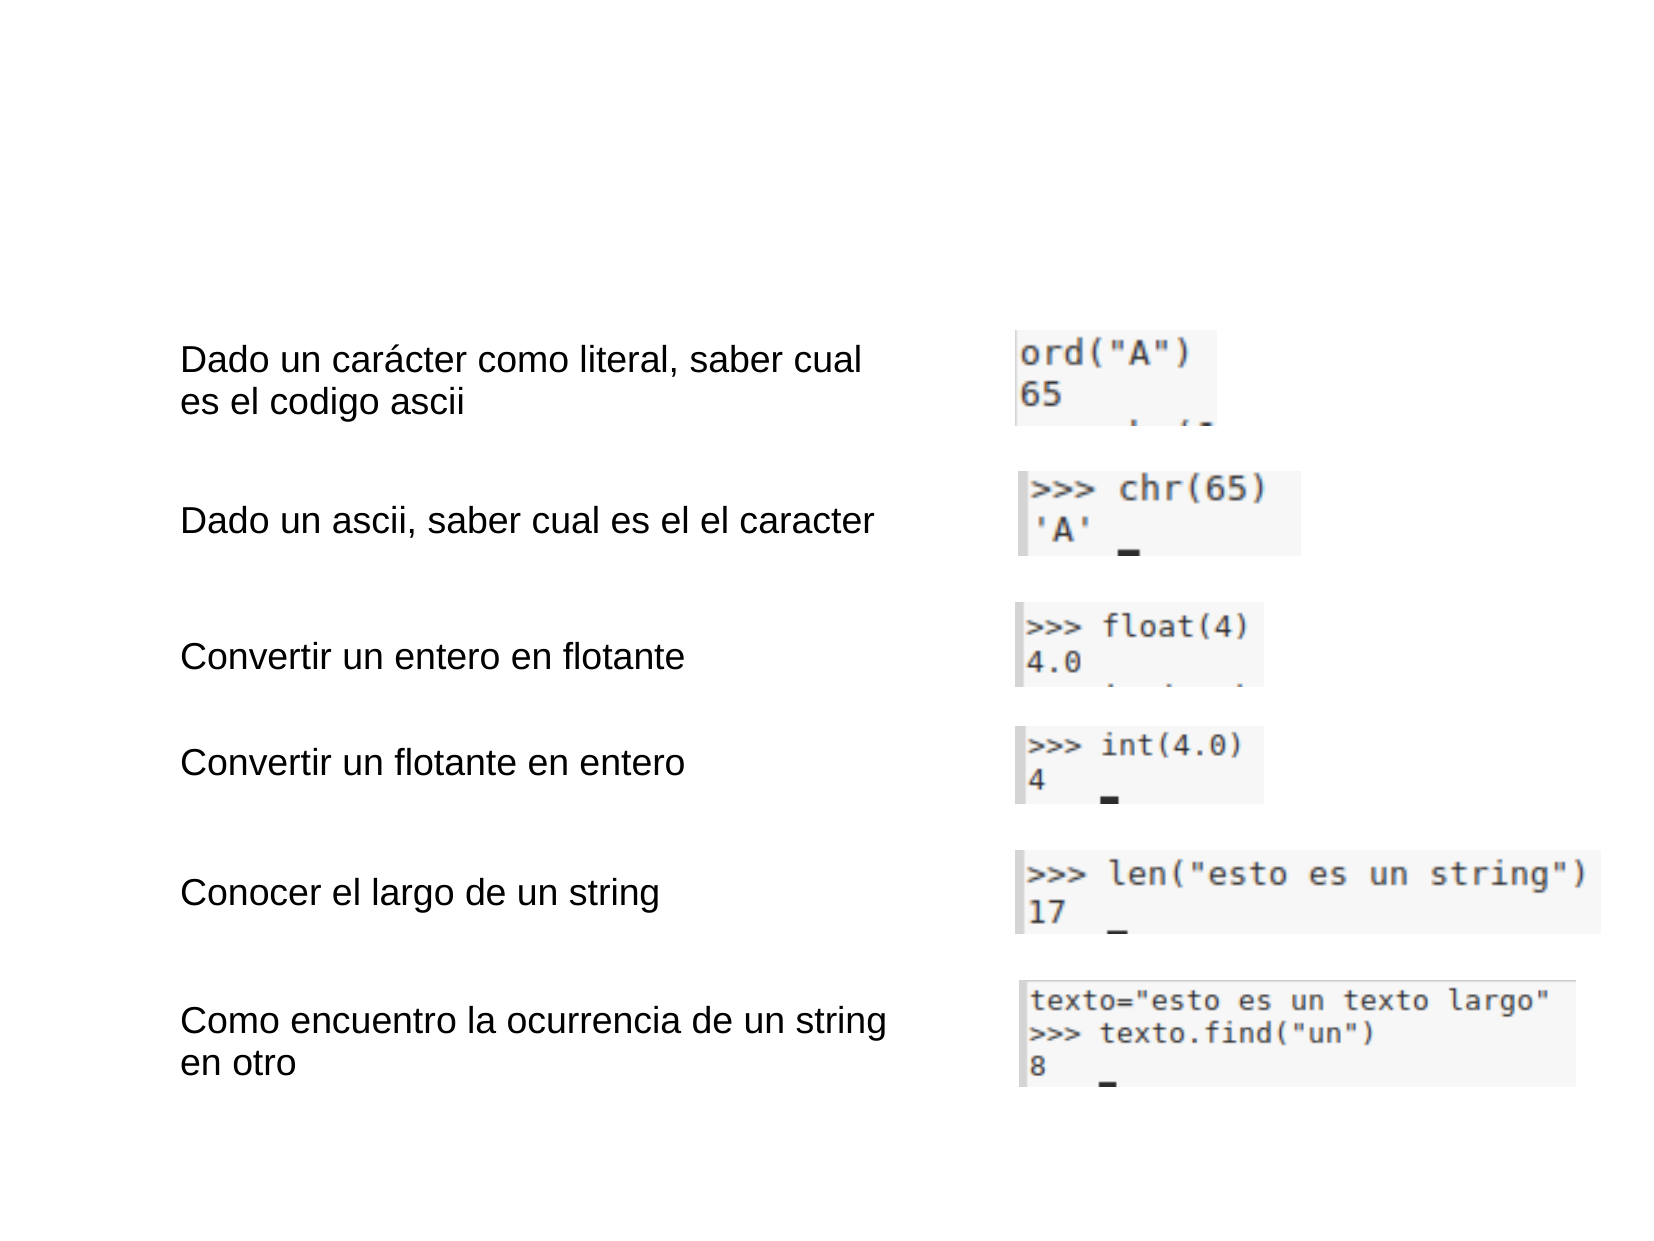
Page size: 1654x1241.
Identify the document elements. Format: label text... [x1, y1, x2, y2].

text_box Dado un ascii, saber cual es el el caracter [165, 491, 922, 549]
picture [1015, 850, 1601, 934]
picture [1015, 726, 1264, 804]
text_box Conocer el largo de un string [165, 864, 922, 922]
picture [1018, 471, 1301, 556]
text_box Dado un carácter como literal, saber cual es el codigo ascii [165, 330, 922, 430]
text_box Como encuentro la ocurrencia de un string en otro [165, 992, 922, 1092]
picture [1015, 602, 1264, 687]
picture [1015, 330, 1217, 426]
text_box Convertir un entero en flotante [165, 628, 922, 686]
picture [1019, 980, 1576, 1087]
text_box Convertir un flotante en entero [165, 734, 922, 792]
